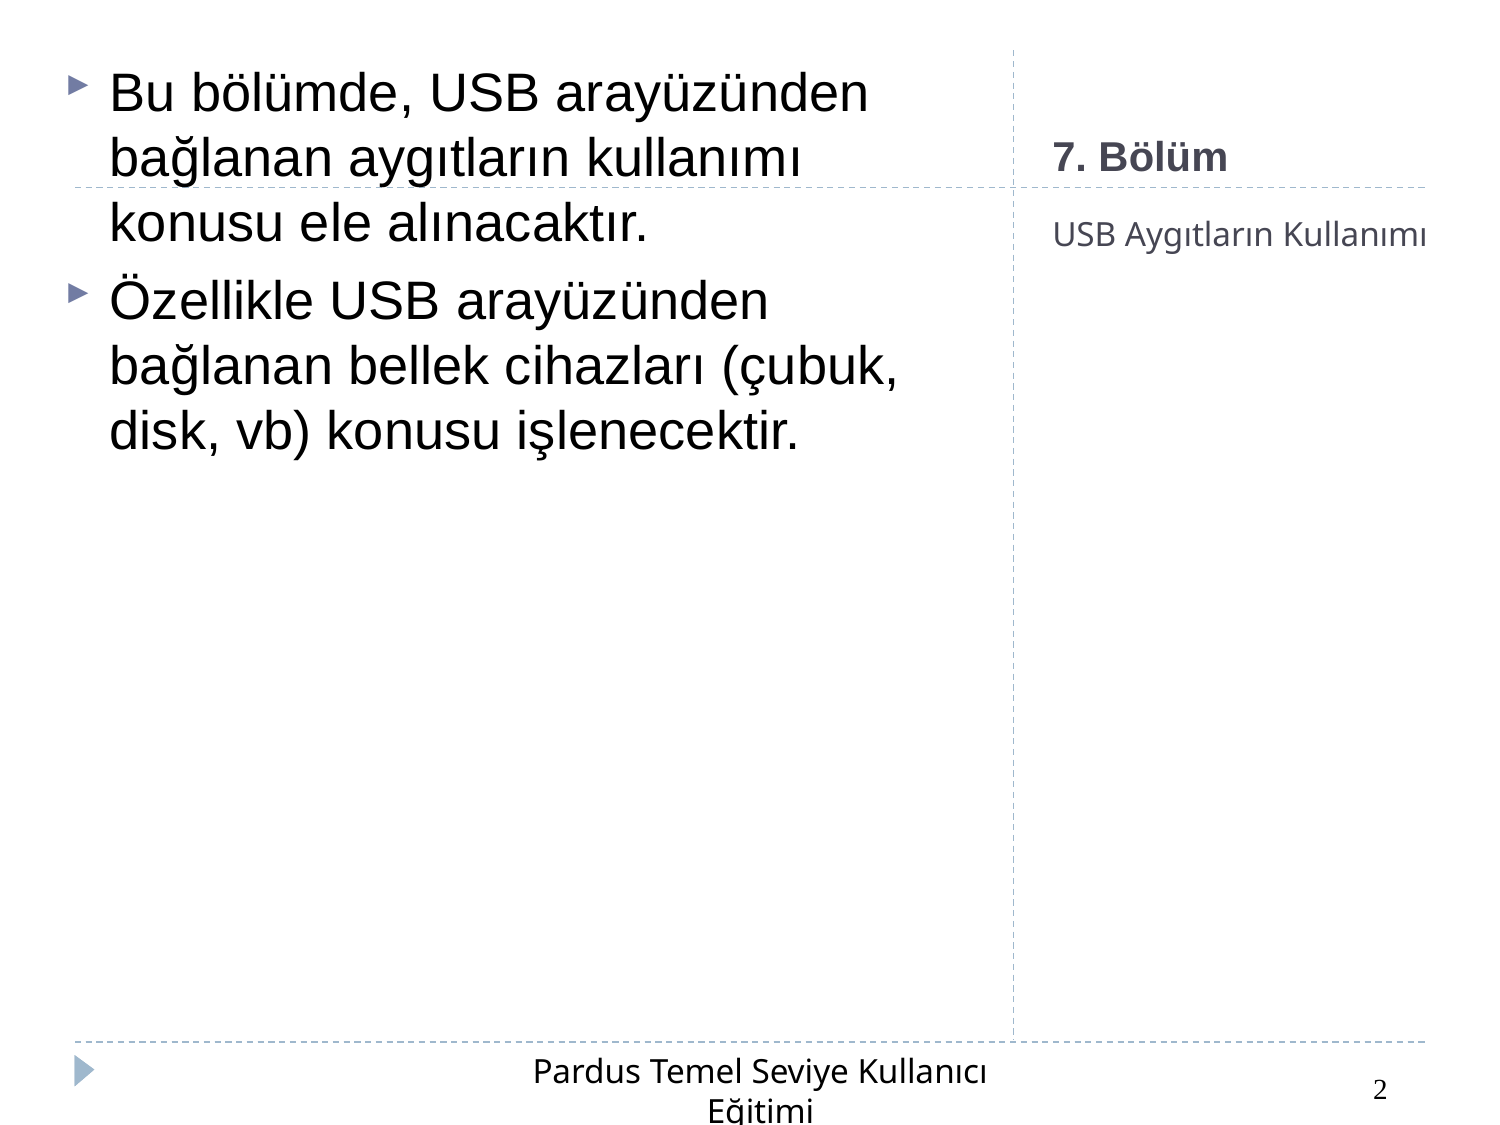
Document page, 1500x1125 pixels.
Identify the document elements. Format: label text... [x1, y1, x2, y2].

list Bu bölümde, USB arayüzünden bağlanan aygıtların kullanımı konusu ele alınacaktır. Özellikle USB arayüzünden bağlanan bellek cihazları (çubuk, disk, vb) konusu işlenecektir. [50, 50, 988, 988]
list USB Aygıtların Kullanımı [1037, 200, 1450, 995]
title 7. Bölüm [1037, 50, 1450, 188]
